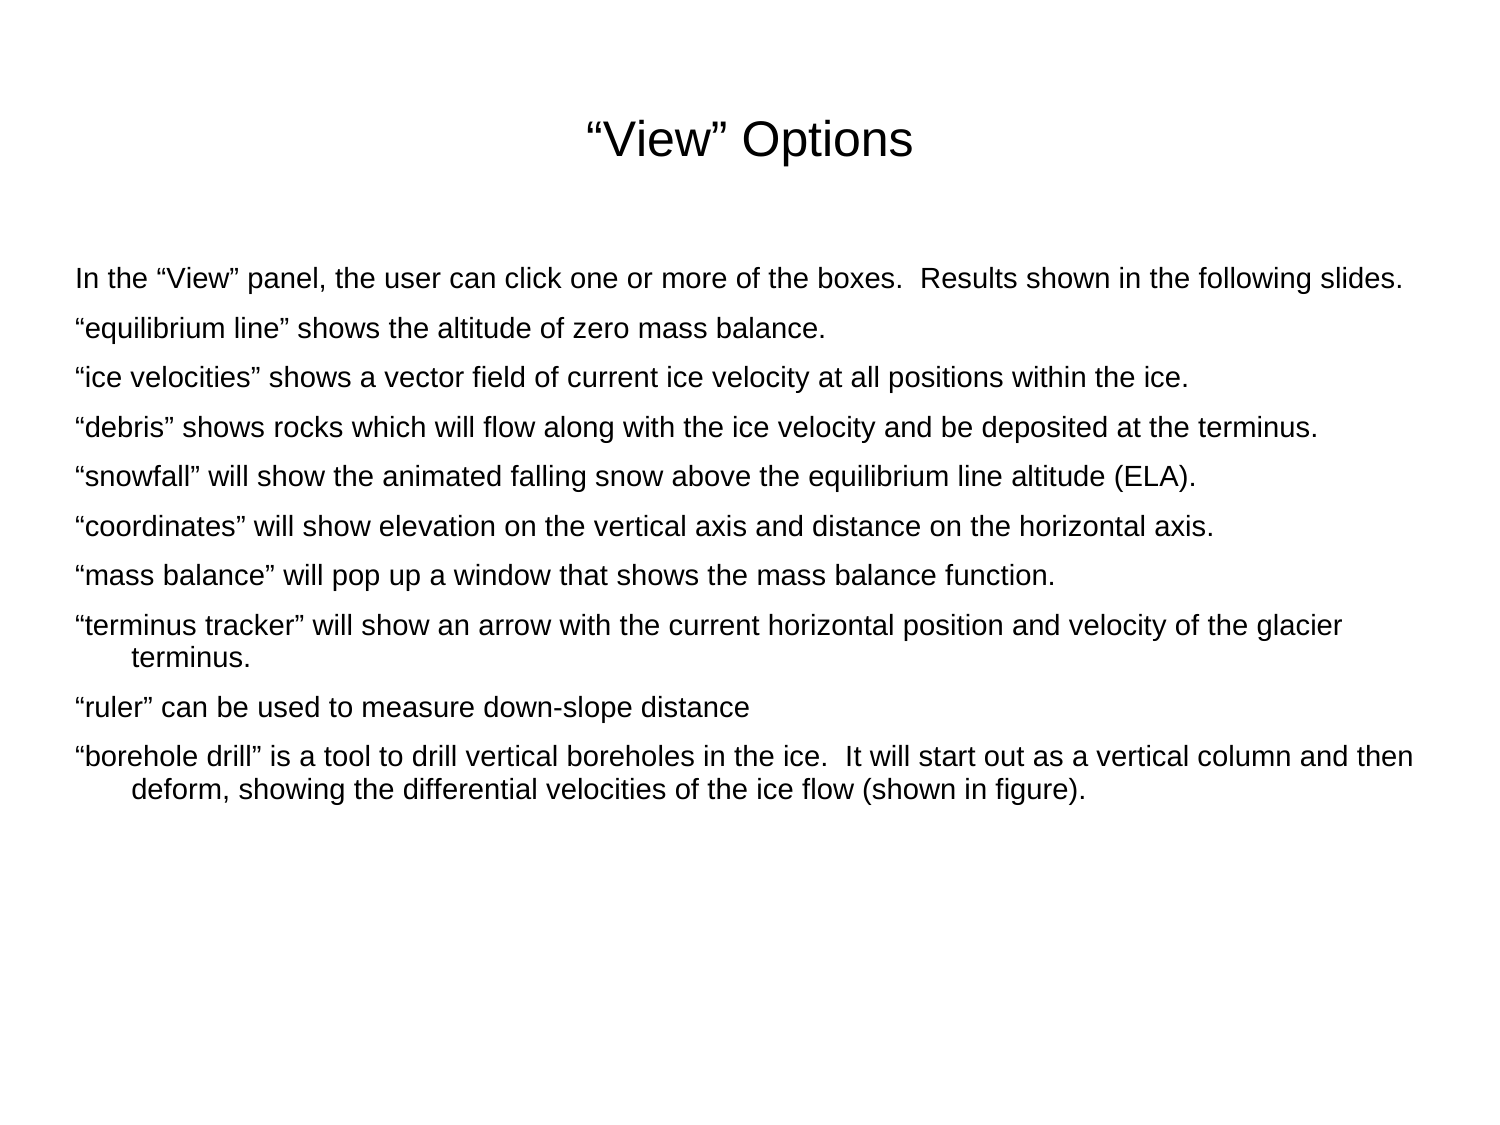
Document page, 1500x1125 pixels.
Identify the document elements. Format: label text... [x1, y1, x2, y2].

list In the “View” panel, the user can click one or more of the boxes. Results shown in the following slides. “equilibrium line” shows the altitude of zero mass balance. “ice velocities” shows a vector field of current ice velocity at all positions within the ice. “debris” shows rocks which will flow along with the ice velocity and be deposited at the terminus. “snowfall” will show the animated falling snow above the equilibrium line altitude (ELA). “coordinates” will show elevation on the vertical axis and distance on the horizontal axis. “mass balance” will pop up a window that shows the mass balance function. “terminus tracker” will show an arrow with the current horizontal position and velocity of the glacier terminus. “ruler” can be used to measure down-slope distance “borehole drill” is a tool to drill vertical boreholes in the ice. It will start out as a vertical column and then deform, showing the differential velocities of the ice flow (shown in figure). [75, 262, 1426, 991]
title “View” Options [75, 52, 1426, 226]
